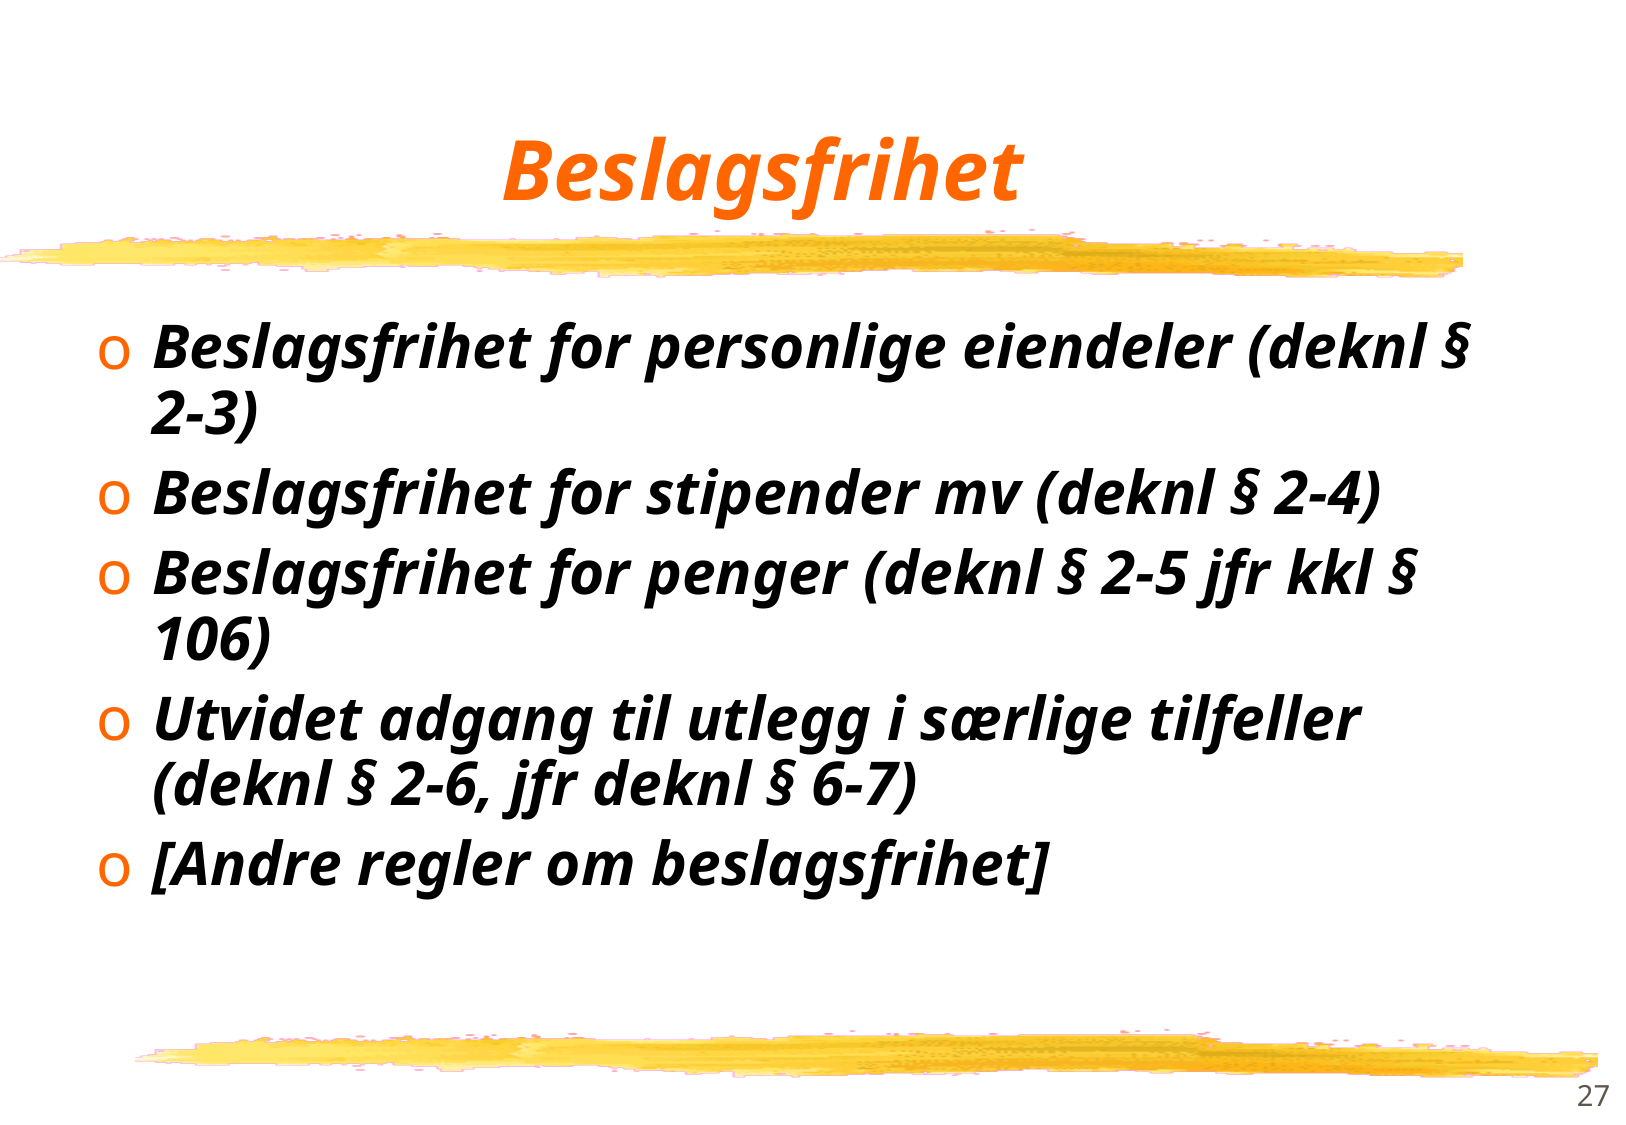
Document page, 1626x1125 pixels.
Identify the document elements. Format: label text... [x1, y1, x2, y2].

title Beslagsfrihet [72, 37, 1454, 225]
picture [0, 224, 1463, 288]
picture [135, 1024, 1598, 1088]
text_box <number> [1516, 1050, 1626, 1125]
list Beslagsfrihet for personlige eiendeler (deknl § 2-3) Beslagsfrihet for stipender mv (deknl § 2-4) Beslagsfrihet for penger (deknl § 2-5 jfr kkl § 106) Utvidet adgang til utlegg i særlige tilfeller (deknl § 2-6, jfr deknl § 6-7) [Andre regler om beslagsfrihet] [81, 309, 1535, 1001]
